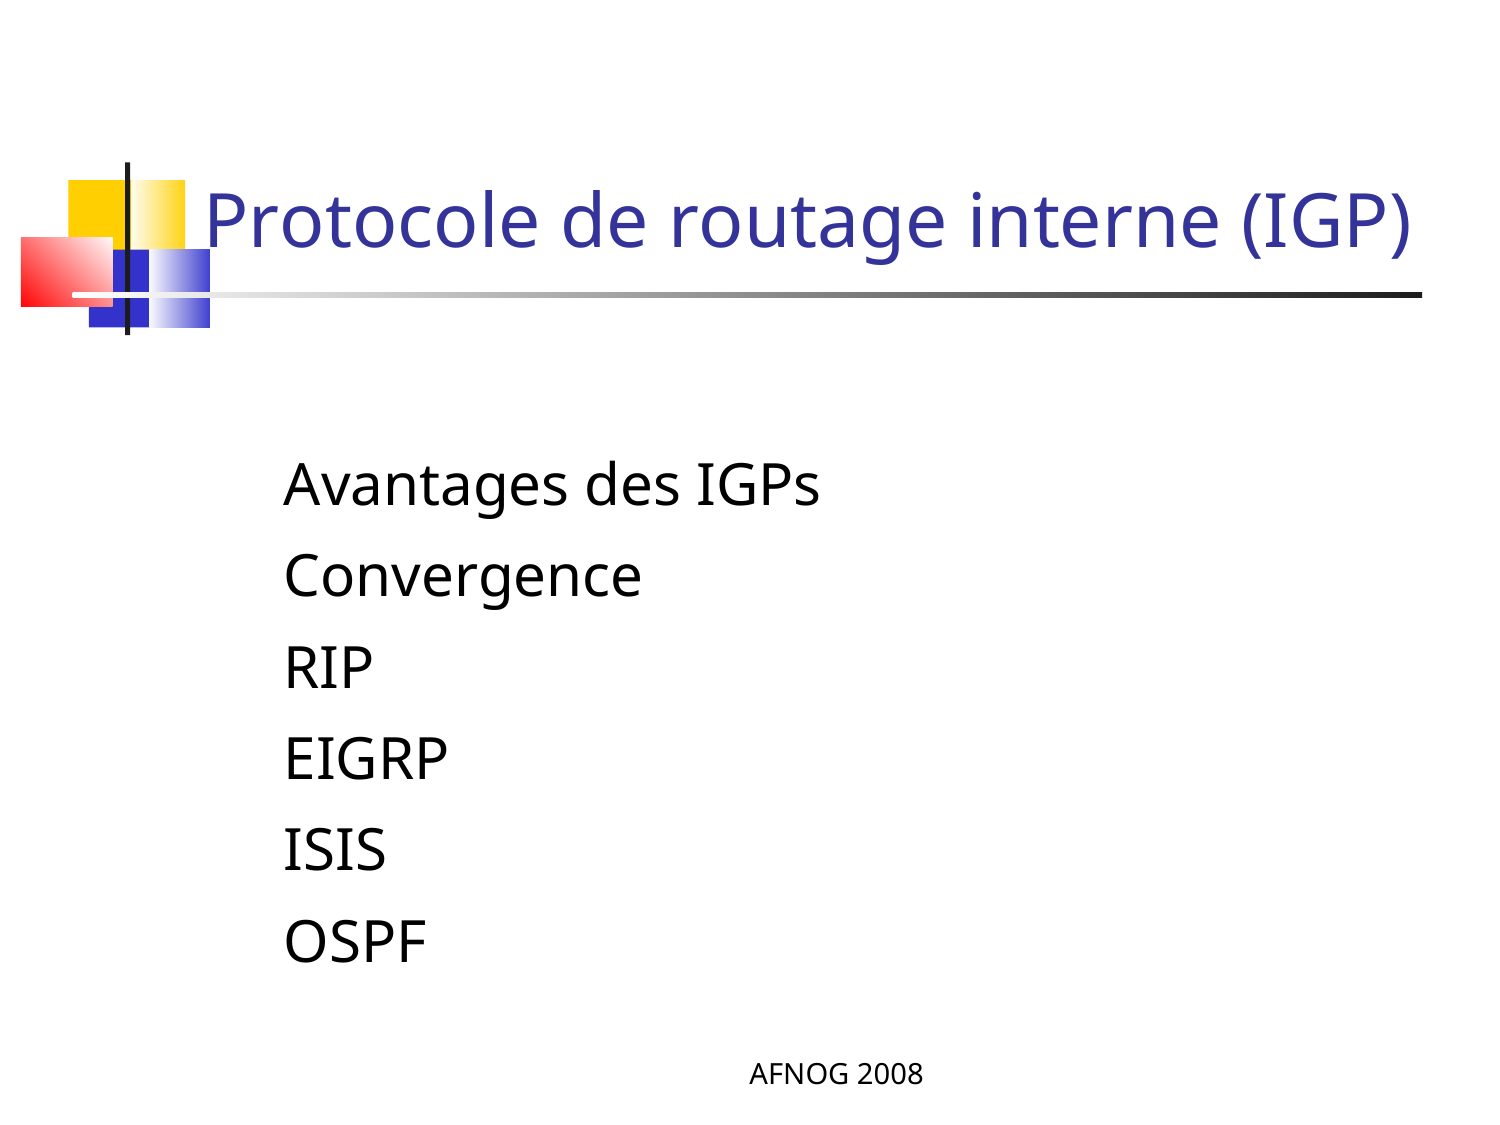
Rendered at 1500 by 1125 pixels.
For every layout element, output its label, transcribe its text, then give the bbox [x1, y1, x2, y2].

text_box AFNOG 2008 [599, 1024, 1074, 1099]
list Avantages des IGPs Convergence RIP EIGRP ISIS OSPF [193, 331, 1469, 1007]
title Protocole de routage interne (IGP)‏ [188, 35, 1468, 276]
